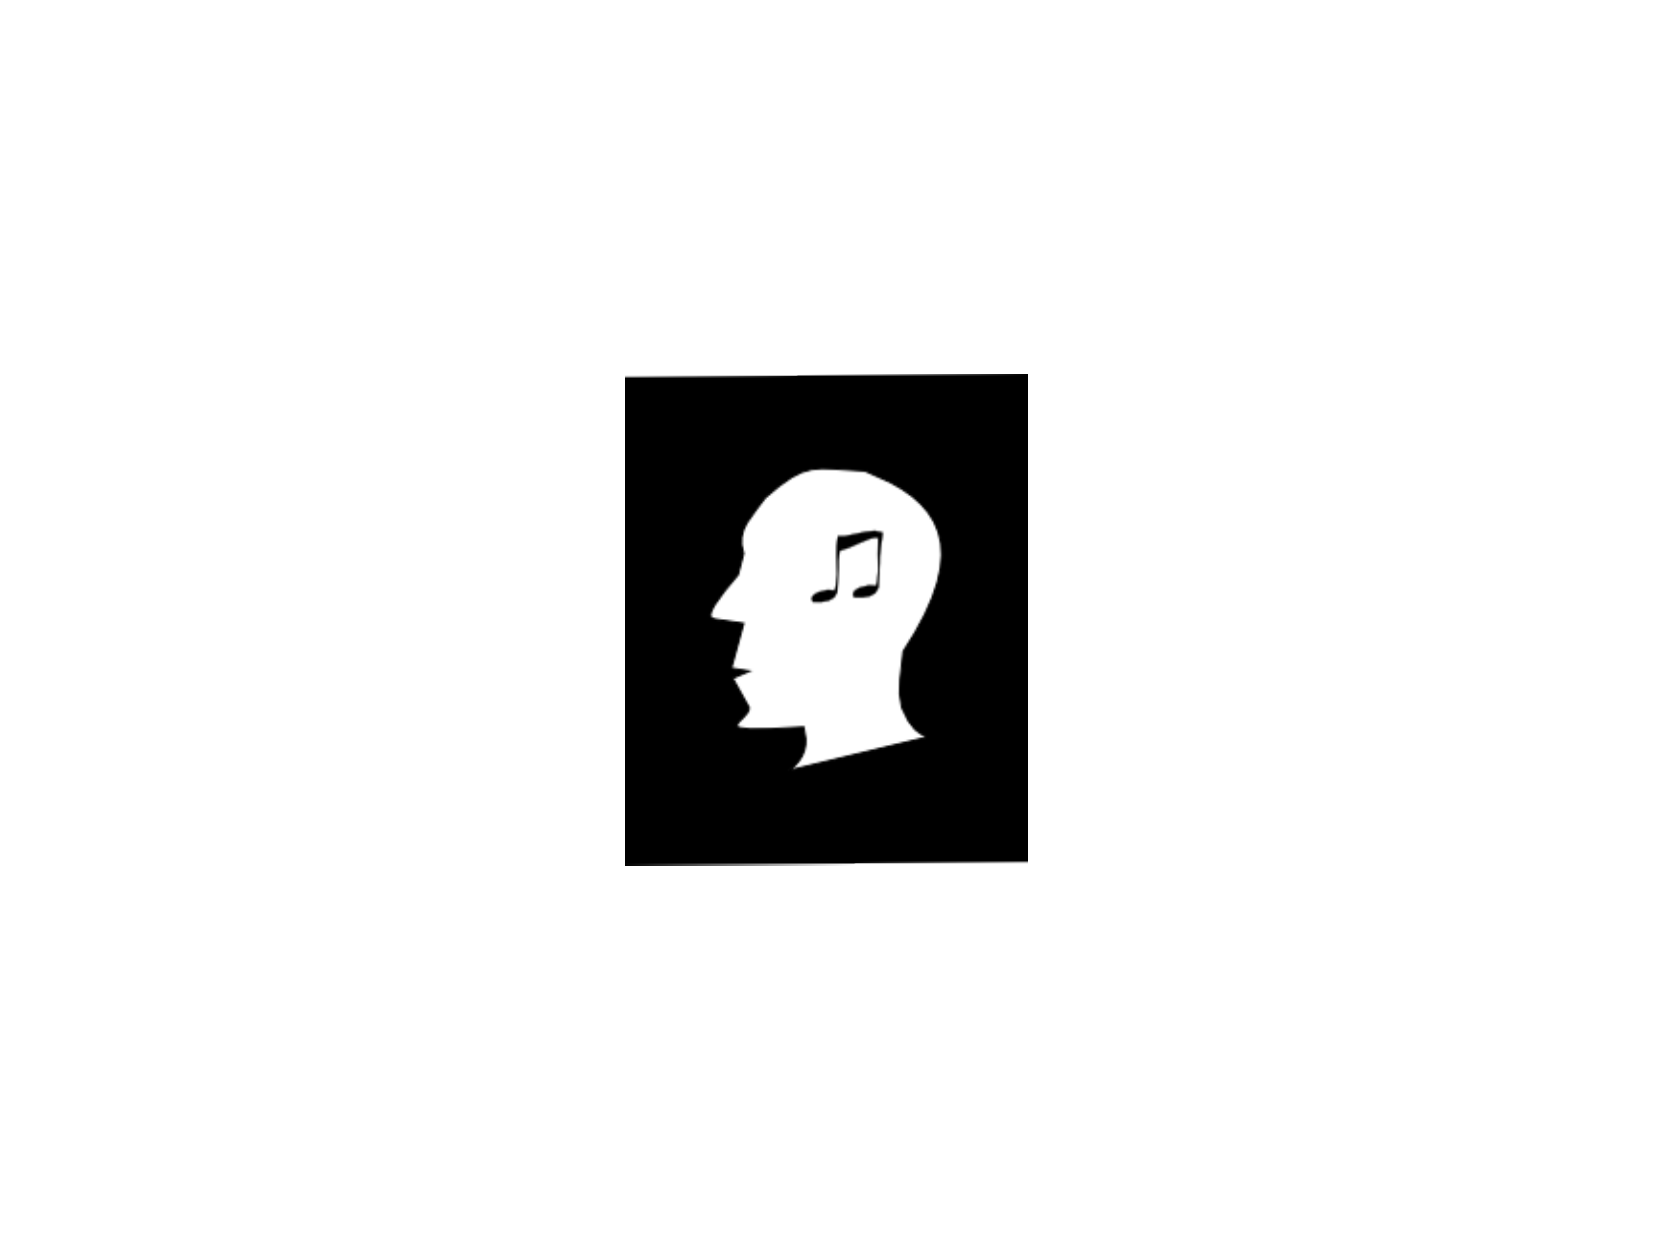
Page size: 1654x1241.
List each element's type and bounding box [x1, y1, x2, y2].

picture [625, 374, 1028, 866]
